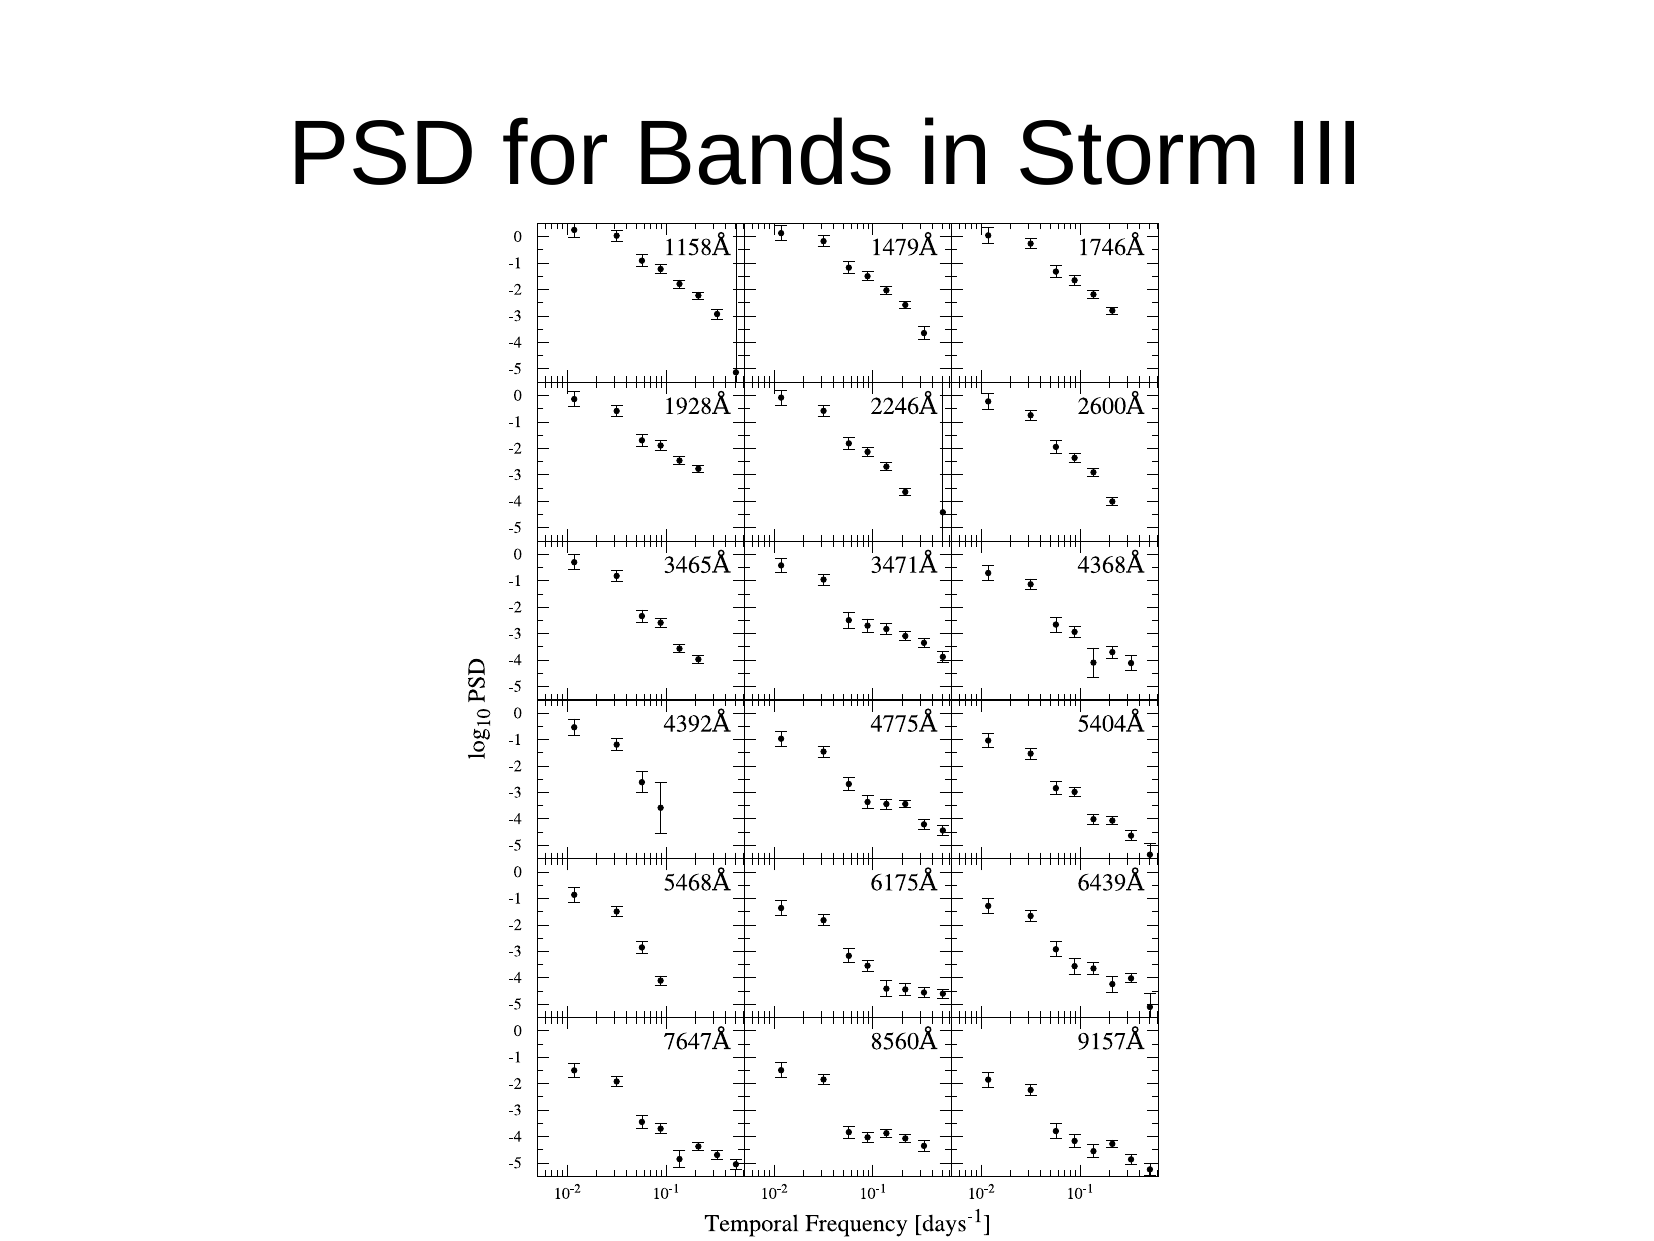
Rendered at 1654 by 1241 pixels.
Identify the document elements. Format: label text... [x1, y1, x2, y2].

picture [380, 188, 1228, 1241]
title PSD for Bands in Storm III [82, 49, 1571, 257]
